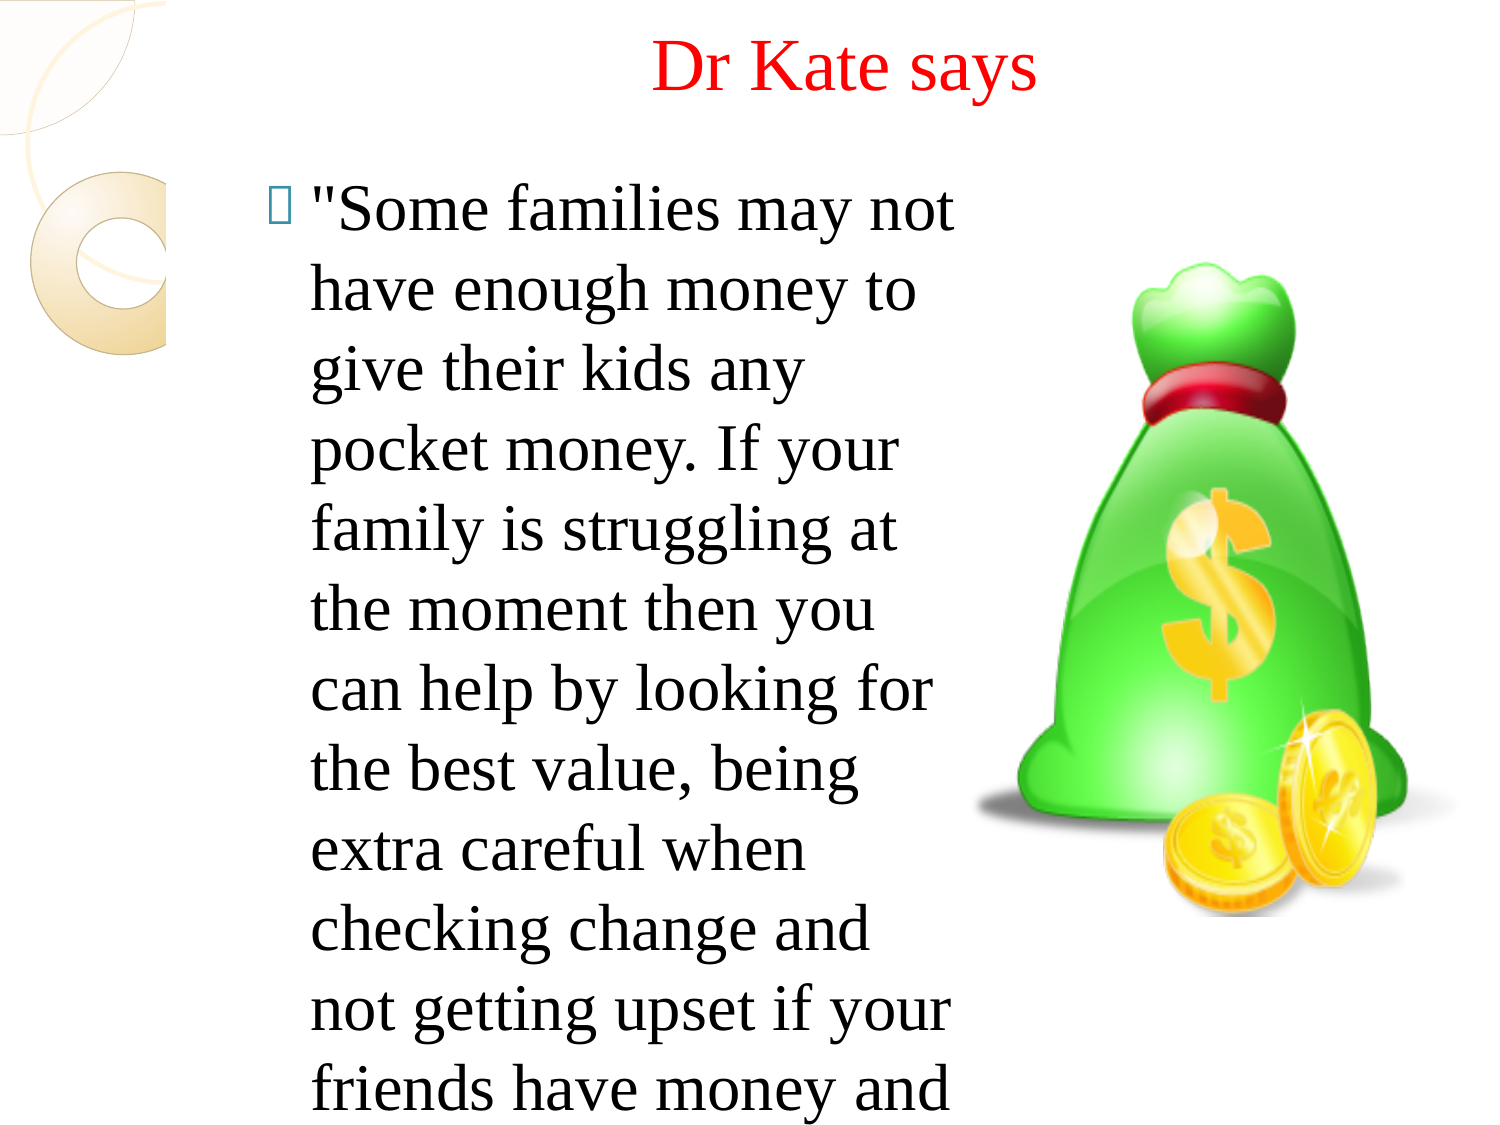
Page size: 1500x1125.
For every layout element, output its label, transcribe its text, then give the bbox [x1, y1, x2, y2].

title Dr Kate says [230, 0, 1461, 209]
picture [938, 231, 1463, 917]
list "Some families may not have enough money to give their kids any pocket money. If your family is struggling at the moment then you can help by looking for the best value, being extra careful when checking change and not getting upset if your friends have money and you don't. Money is great to buy things with but it can't buy the most important things in life." [235, 149, 975, 1125]
